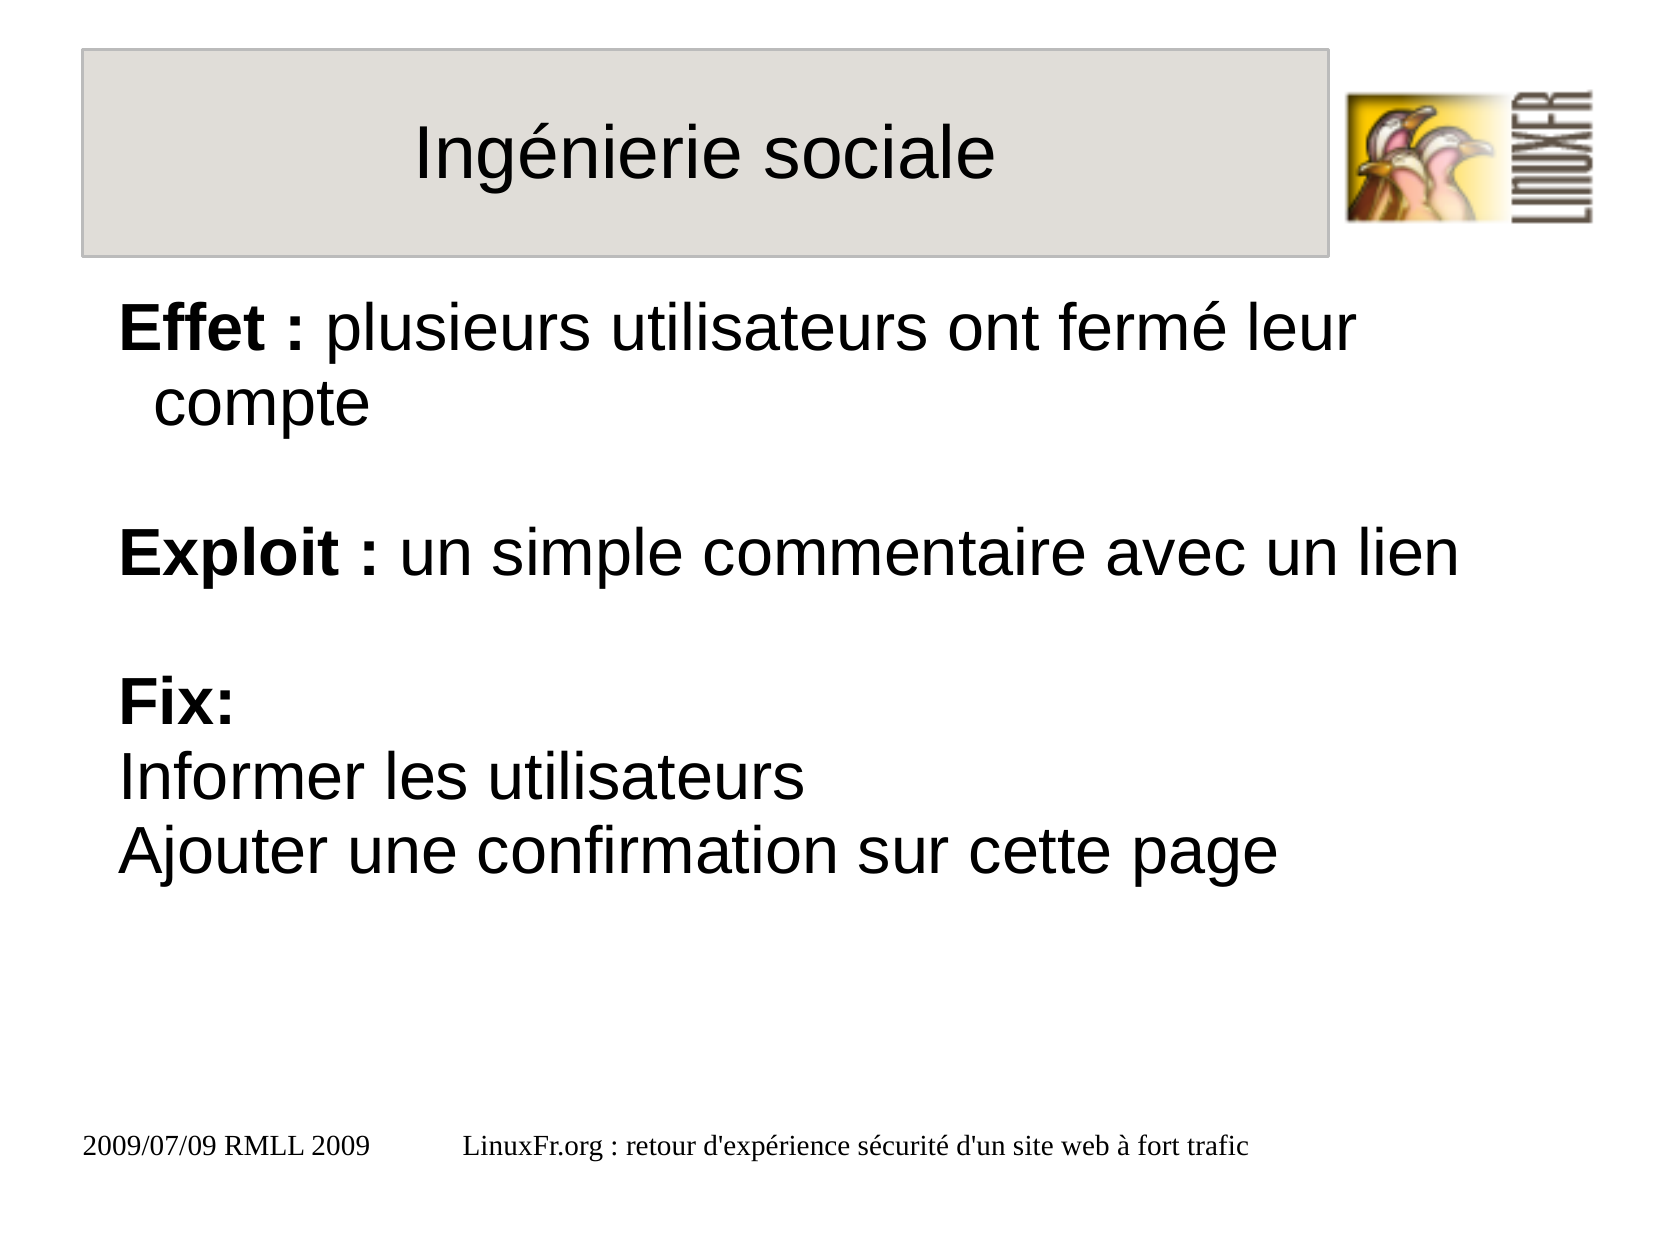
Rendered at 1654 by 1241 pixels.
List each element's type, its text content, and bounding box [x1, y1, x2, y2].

subtitle Effet : plusieurs utilisateurs ont fermé leur compte Exploit : un simple commentaire avec un lien Fix: Informer les utilisateurs Ajouter une confirmation sur cette page [82, 290, 1571, 1109]
picture [1341, 88, 1601, 229]
title Ingénierie sociale [82, 49, 1329, 257]
